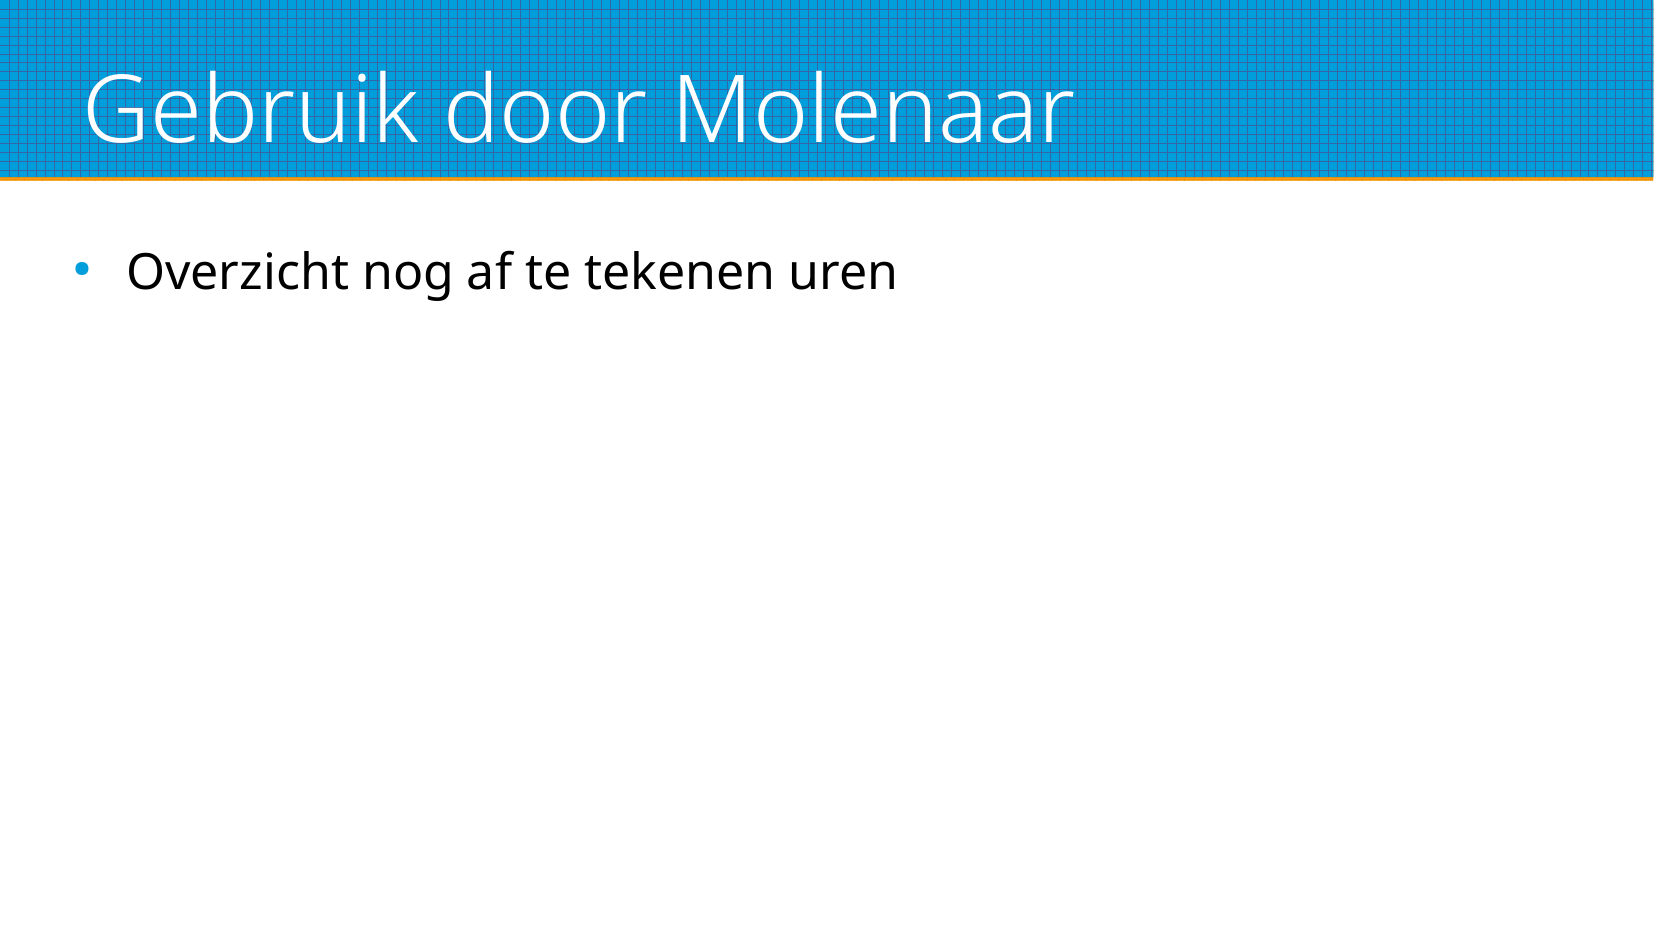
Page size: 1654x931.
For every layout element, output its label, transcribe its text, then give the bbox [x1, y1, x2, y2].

title Gebruik door Molenaar [82, 14, 1571, 171]
list Overzicht nog af te tekenen uren [55, 236, 1536, 811]
